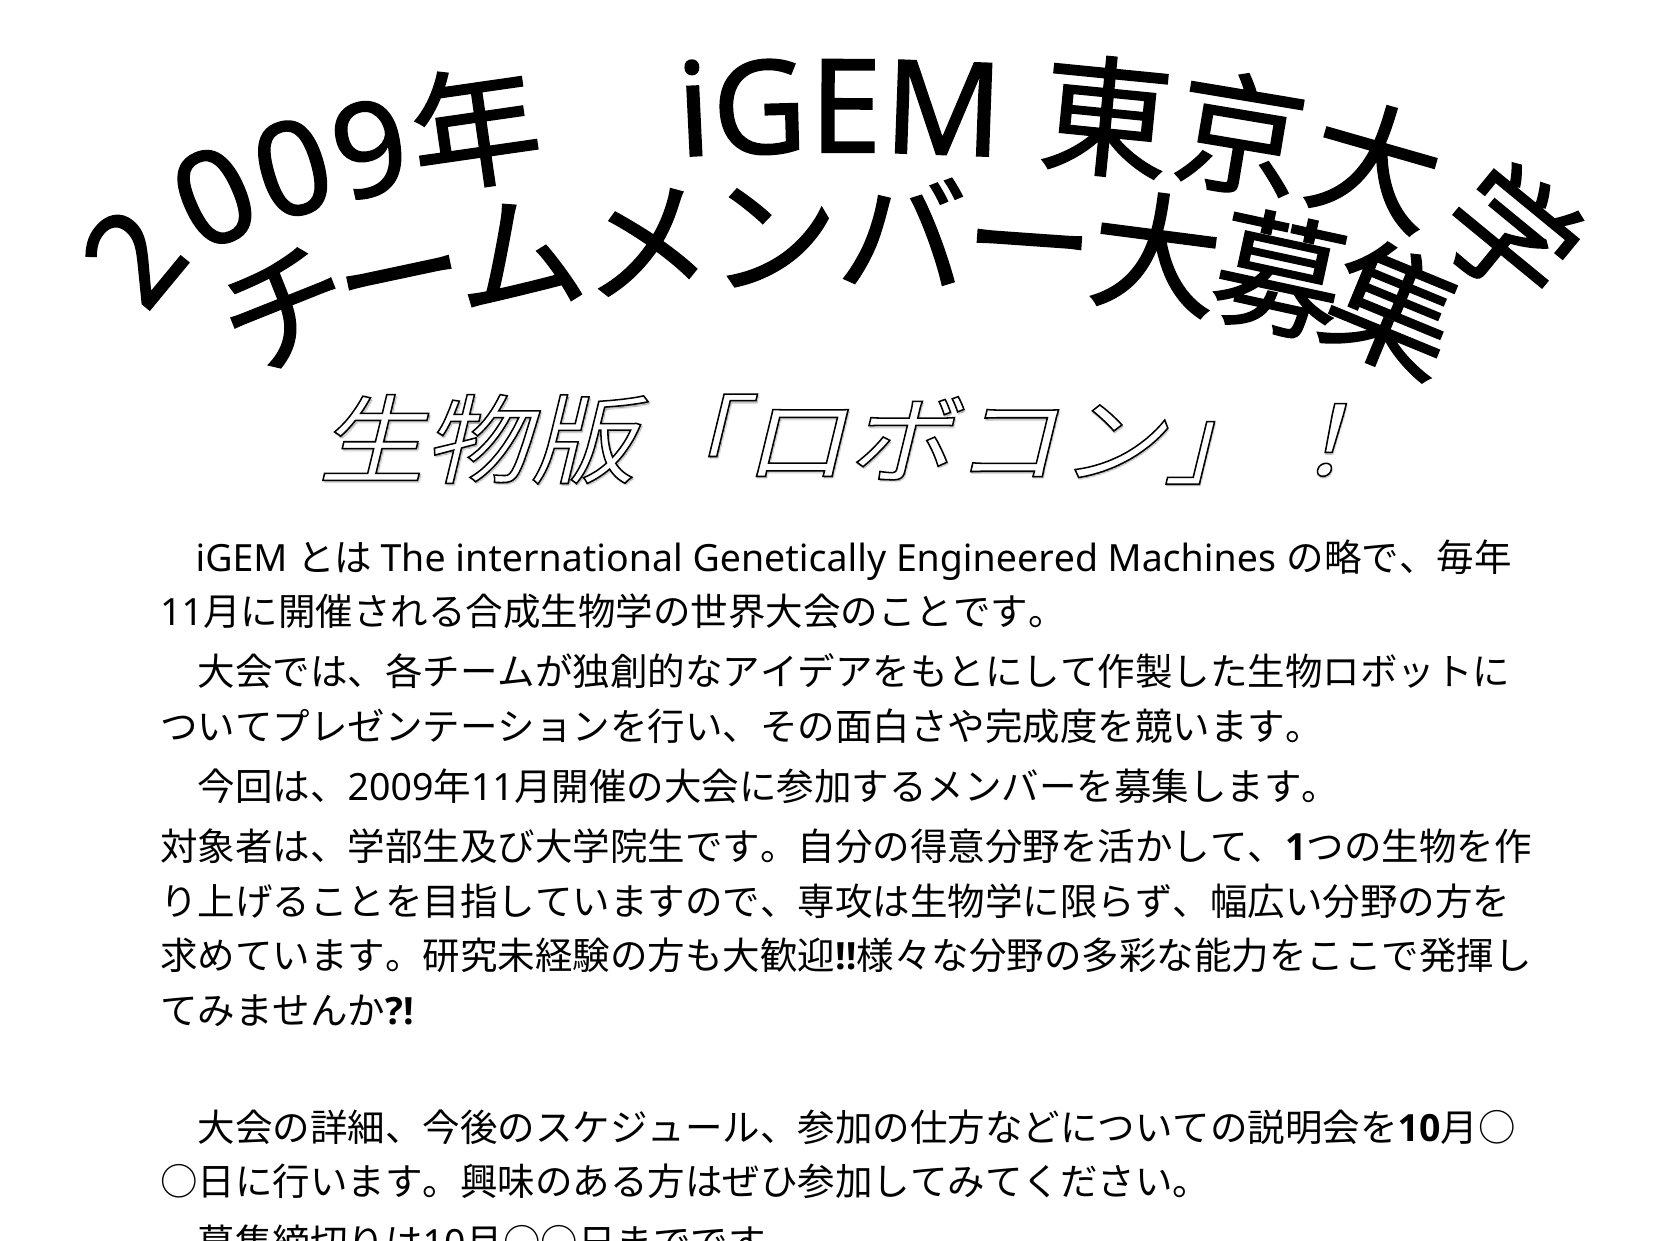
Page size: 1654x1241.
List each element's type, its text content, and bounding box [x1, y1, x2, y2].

text_box 生物版「ロボコン」！ [868, 401, 955, 480]
text_box 生物版「ロボコン」！ [1317, 463, 1332, 477]
text_box 2009年 iGEM 東京大学 チームメンバー大募集 [1042, 56, 1168, 180]
text_box 2009年 iGEM 東京大学 チームメンバー大募集 [1304, 105, 1437, 237]
text_box 生物版「ロボコン」！ [1325, 403, 1347, 453]
text_box 2009年 iGEM 東京大学 チームメンバー大募集 [229, 247, 335, 368]
text_box 2009年 iGEM 東京大学 チームメンバー大募集 [86, 215, 189, 310]
text_box 2009年 iGEM 東京大学 チームメンバー大募集 [910, 195, 955, 286]
text_box 生物版「ロボコン」！ [970, 409, 1059, 477]
text_box 2009年 iGEM 東京大学 チームメンバー大募集 [1190, 73, 1304, 110]
text_box 生物版「ロボコン」！ [1092, 404, 1122, 431]
text_box 2009年 iGEM 東京大学 チームメンバー大募集 [598, 188, 697, 297]
text_box 生物版「ロボコン」！ [856, 437, 890, 467]
text_box 生物版「ロボコン」！ [926, 437, 947, 467]
text_box iGEM とは The international Genetically Engineered Machines の略で、毎年 11月に開催される合成生物学の世界大会のことです。 大会では、各チームが独創的なアイデアをもとにして作製した生物ロボットについてプレゼンテーションを行い、その面白さや完成度を競います。 今回は、2009年11月開催の大会に参加するメンバーを募集します。 対象者は、学部生及び大学院生です。自分の得意分野を活かして、1つの生物を作り上げることを目指していますので、専攻は生物学に限らず、幅広い分野の方を求めています。研究未経験の方も大歓迎!!様々な分野の多彩な能力をここで発揮してみませんか?! 大会の詳細、今後のスケジュール、参加の仕方などについての説明会を10月○○日に行います。興味のある方はぜひ参加してみてください。 募集締切りは10月○○日までです。 大会の詳細については http://openwetware.org/wiki/IGEM:Tokyo/2008/recruitment を参照してみてください。 興味がある方は igemtokyo@gmail.com まで連絡ください。 [145, 519, 1550, 1182]
text_box 2009年 iGEM 東京大学 チームメンバー大募集 [1198, 104, 1286, 192]
text_box 2009年 iGEM 東京大学 チームメンバー大募集 [727, 207, 829, 287]
text_box 生物版「ロボコン」！ [708, 394, 758, 457]
text_box 2009年 iGEM 東京大学 チームメンバー大募集 [468, 204, 582, 307]
text_box 2009年 iGEM 東京大学 チームメンバー大募集 [347, 255, 451, 290]
text_box 生物版「ロボコン」！ [1165, 421, 1215, 485]
text_box 2009年 iGEM 東京大学 チームメンバー大募集 [1090, 193, 1217, 319]
text_box 2009年 iGEM 東京大学 チームメンバー大募集 [822, 59, 875, 153]
text_box 2009年 iGEM 東京大学 チームメンバー大募集 [1259, 161, 1288, 198]
text_box 2009年 iGEM 東京大学 チームメンバー大募集 [335, 101, 401, 200]
text_box 2009年 iGEM 東京大学 チームメンバー大募集 [1213, 210, 1458, 384]
text_box 2009年 iGEM 東京大学 チームメンバー大募集 [843, 195, 891, 284]
text_box 2009年 iGEM 東京大学 チームメンバー大募集 [977, 229, 1082, 250]
text_box 2009年 iGEM 東京大学 チームメンバー大募集 [178, 150, 251, 244]
text_box 2009年 iGEM 東京大学 チームメンバー大募集 [720, 59, 799, 155]
text_box 2009年 iGEM 東京大学 チームメンバー大募集 [1477, 162, 1584, 260]
text_box 2009年 iGEM 東京大学 チームメンバー大募集 [729, 188, 771, 224]
text_box 2009年 iGEM 東京大学 チームメンバー大募集 [1175, 150, 1212, 181]
text_box 生物版「ロボコン」！ [322, 394, 429, 481]
text_box 生物版「ロボコン」！ [1075, 420, 1168, 478]
text_box 2009年 iGEM 東京大学 チームメンバー大募集 [1453, 198, 1548, 288]
text_box 生物版「ロボコン」！ [434, 394, 541, 484]
text_box 生物版「ロボコン」！ [571, 395, 649, 484]
text_box 2009年 iGEM 東京大学 チームメンバー大募集 [415, 72, 538, 187]
text_box 生物版「ロボコン」！ [756, 409, 849, 477]
text_box 2009年 iGEM 東京大学 チームメンバー大募集 [895, 60, 992, 157]
text_box 2009年 iGEM 東京大学 チームメンバー大募集 [686, 85, 702, 157]
text_box 生物版「ロボコン」！ [533, 394, 590, 485]
text_box 2009年 iGEM 東京大学 チームメンバー大募集 [258, 121, 327, 216]
